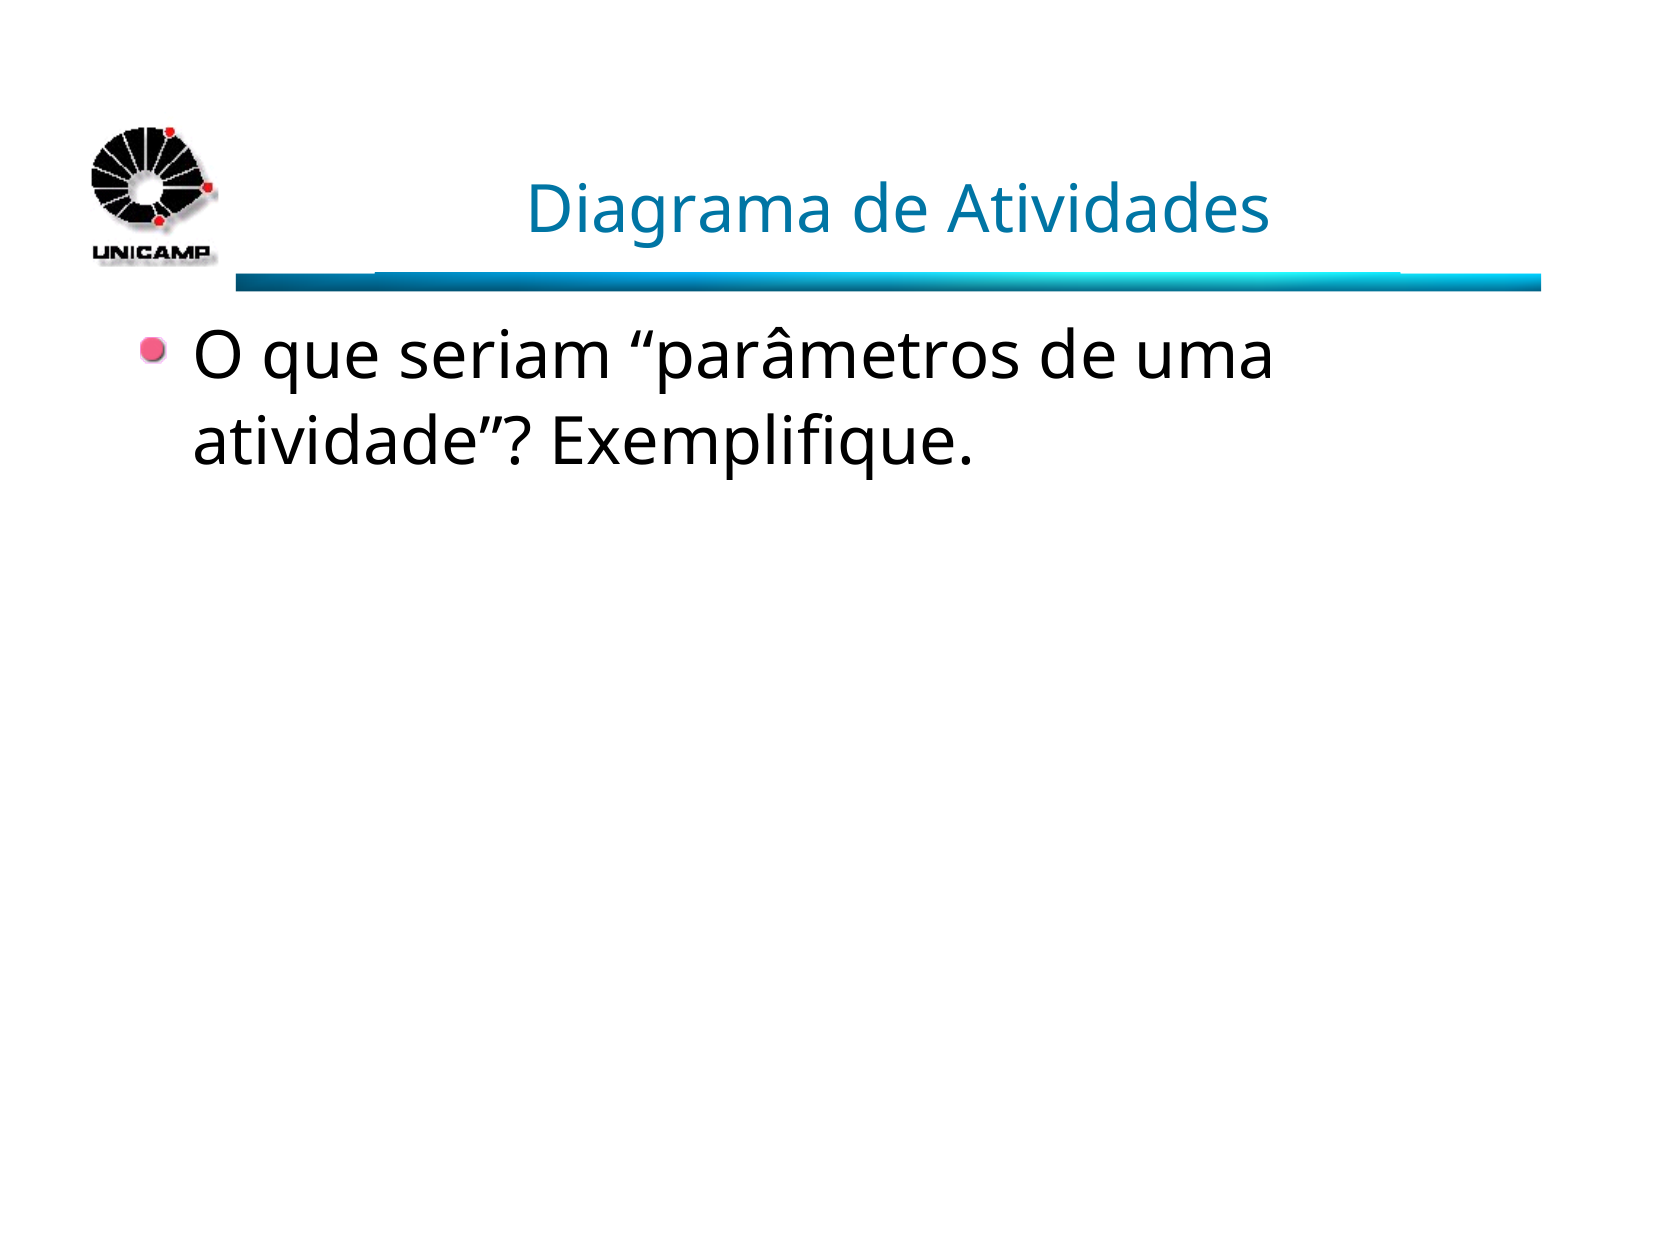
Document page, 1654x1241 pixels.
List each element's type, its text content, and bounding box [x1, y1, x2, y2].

list O que seriam “parâmetros de uma atividade”? Exemplifique. [121, 309, 1534, 1182]
picture [125, 272, 1654, 295]
title Diagrama de Atividades [264, 42, 1534, 250]
